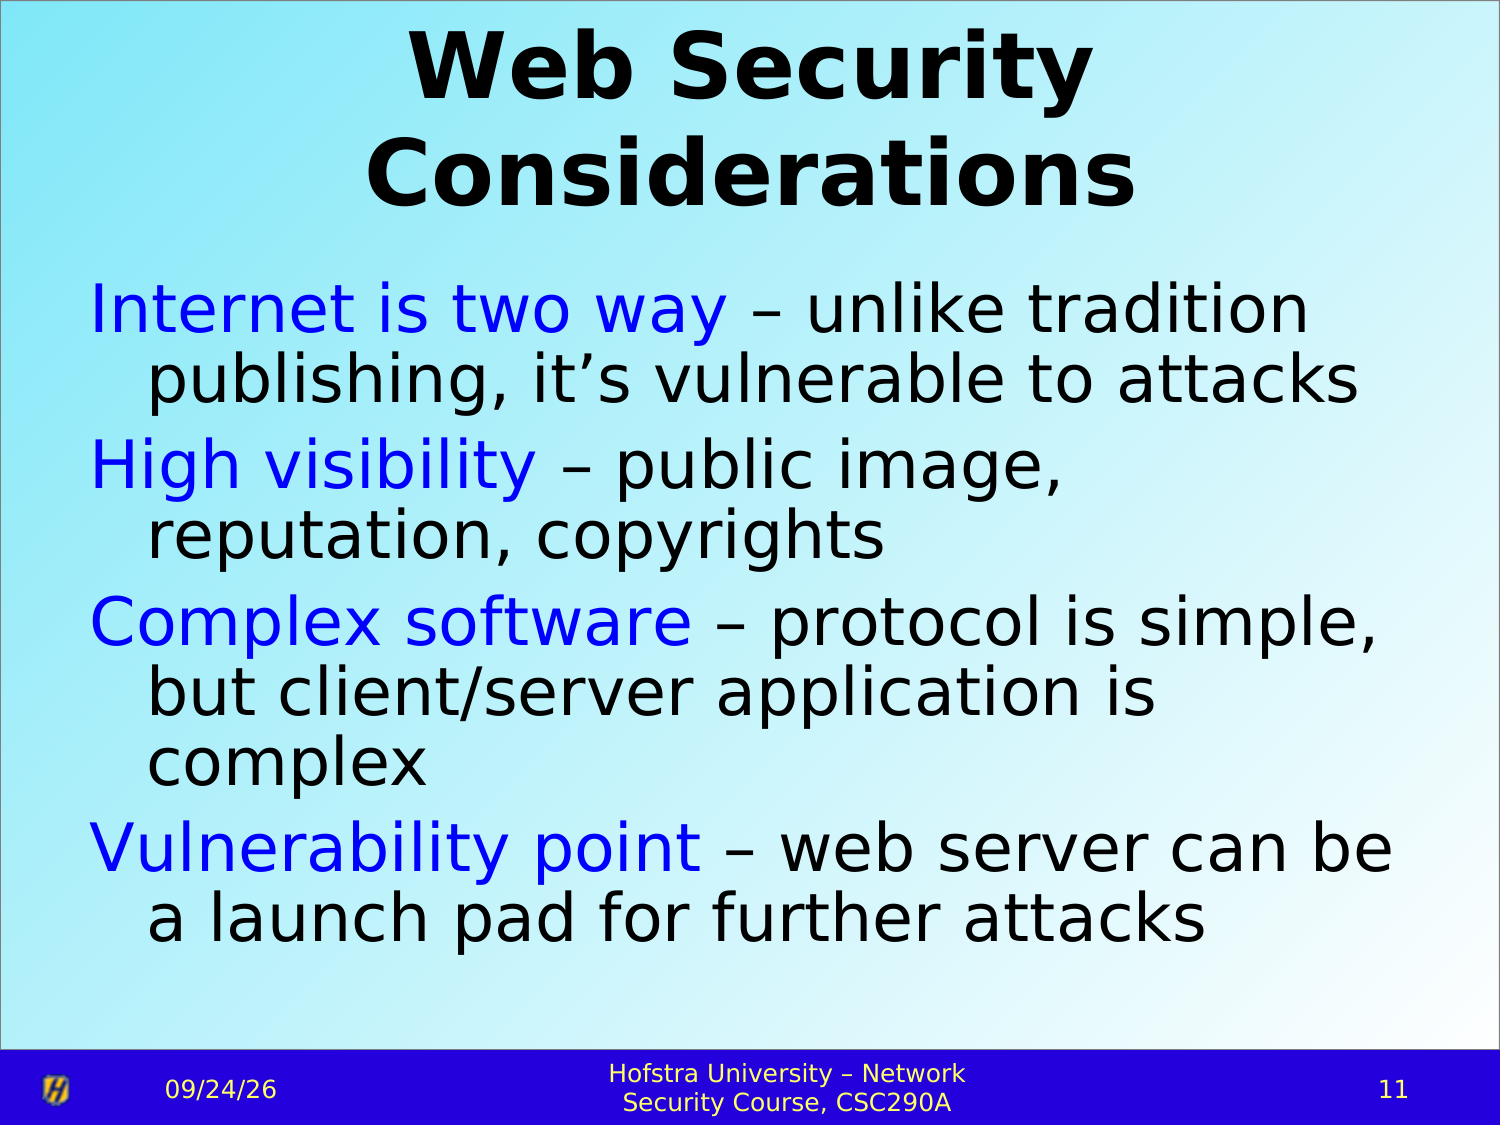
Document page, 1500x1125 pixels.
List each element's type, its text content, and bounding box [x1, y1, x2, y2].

picture [37, 1072, 76, 1110]
list Internet is two way – unlike tradition publishing, it’s vulnerable to attacks High visibility – public image, reputation, copyrights Complex software – protocol is simple, but client/server application is complex Vulnerability point – web server can be a launch pad for further attacks [75, 268, 1469, 972]
title Web Security Considerations [112, 5, 1391, 236]
